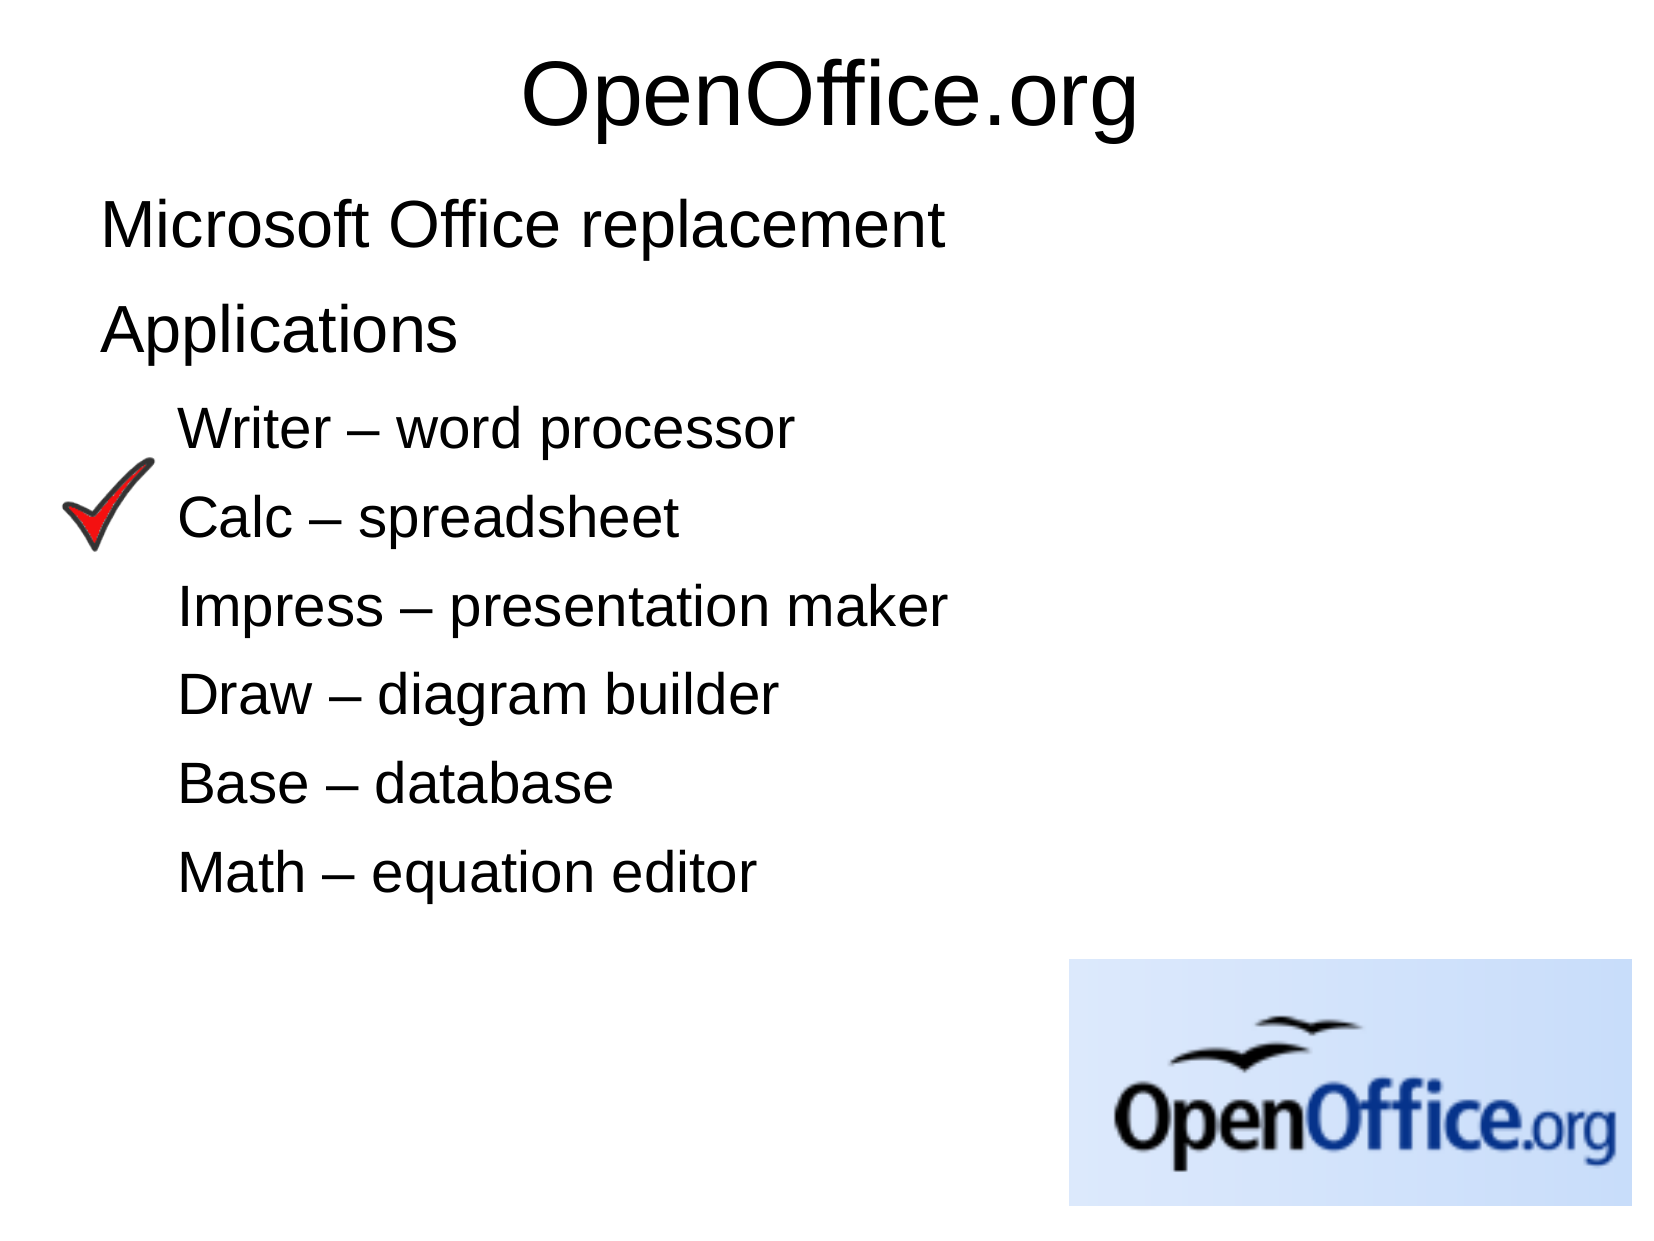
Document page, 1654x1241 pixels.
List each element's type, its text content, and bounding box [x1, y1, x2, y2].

picture [58, 452, 158, 556]
picture [1069, 959, 1632, 1206]
title OpenOffice.org [86, 37, 1576, 151]
list Microsoft Office replacement Applications Writer – word processor Calc – spreadsheet Impress – presentation maker Draw – diagram builder Base – database Math – equation editor [82, 187, 1571, 1094]
